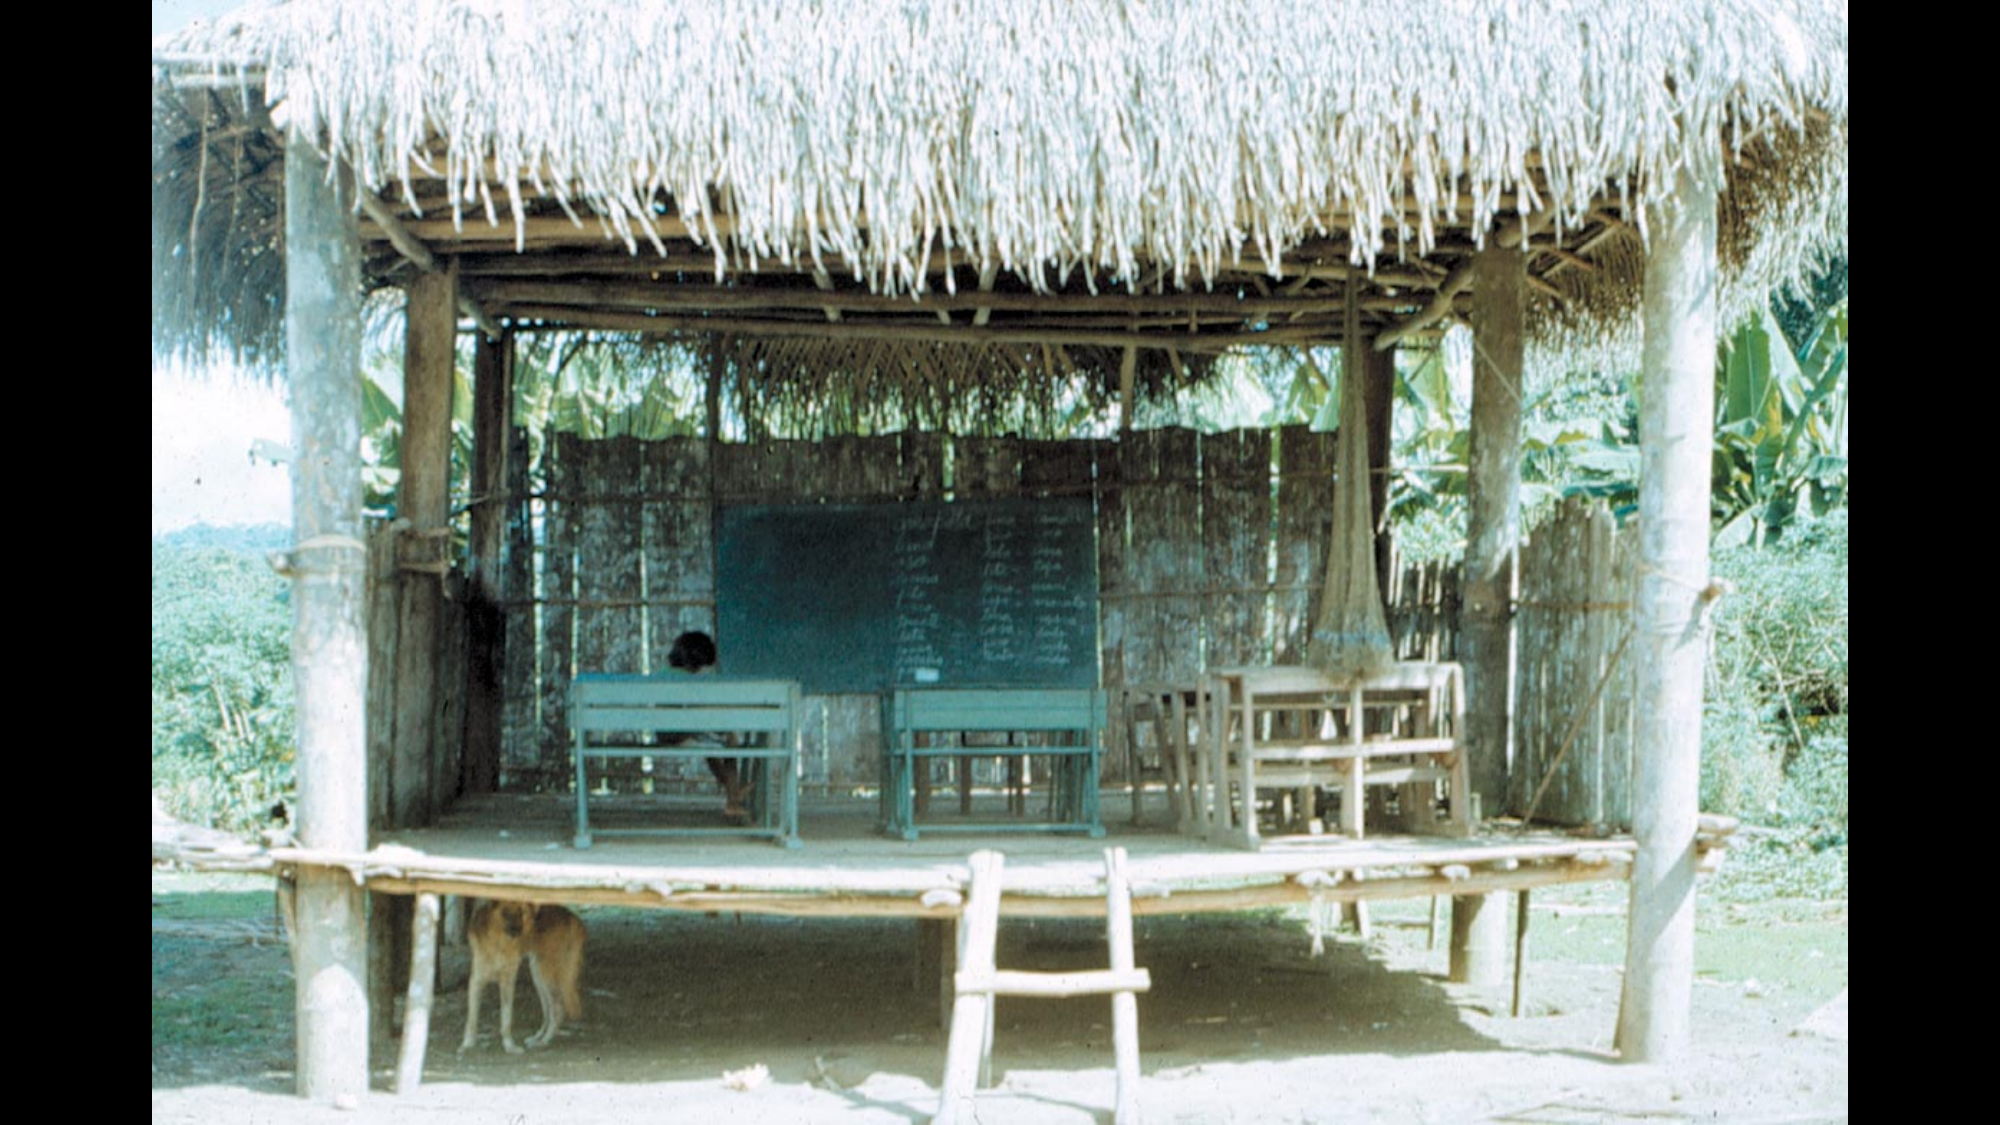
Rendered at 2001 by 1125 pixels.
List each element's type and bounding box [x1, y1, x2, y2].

picture [152, 0, 1848, 1125]
